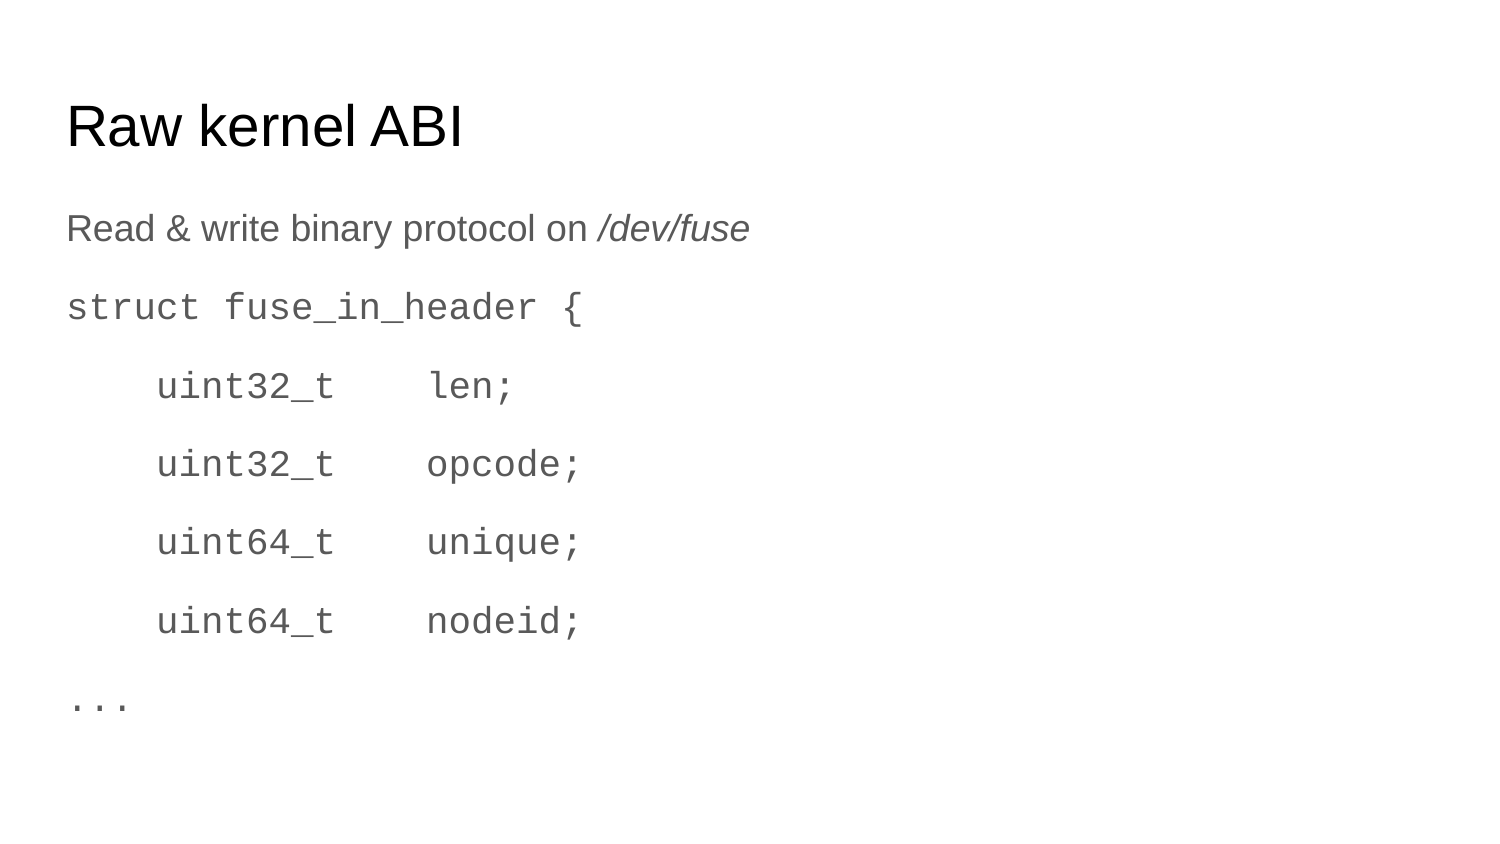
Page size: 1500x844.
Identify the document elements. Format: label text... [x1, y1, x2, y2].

title Raw kernel ABI [51, 72, 1449, 167]
list Read & write binary protocol on /dev/fuse struct fuse_in_header { uint32_t len; uint32_t opcode; uint64_t unique; uint64_t nodeid; ... [51, 189, 1449, 750]
